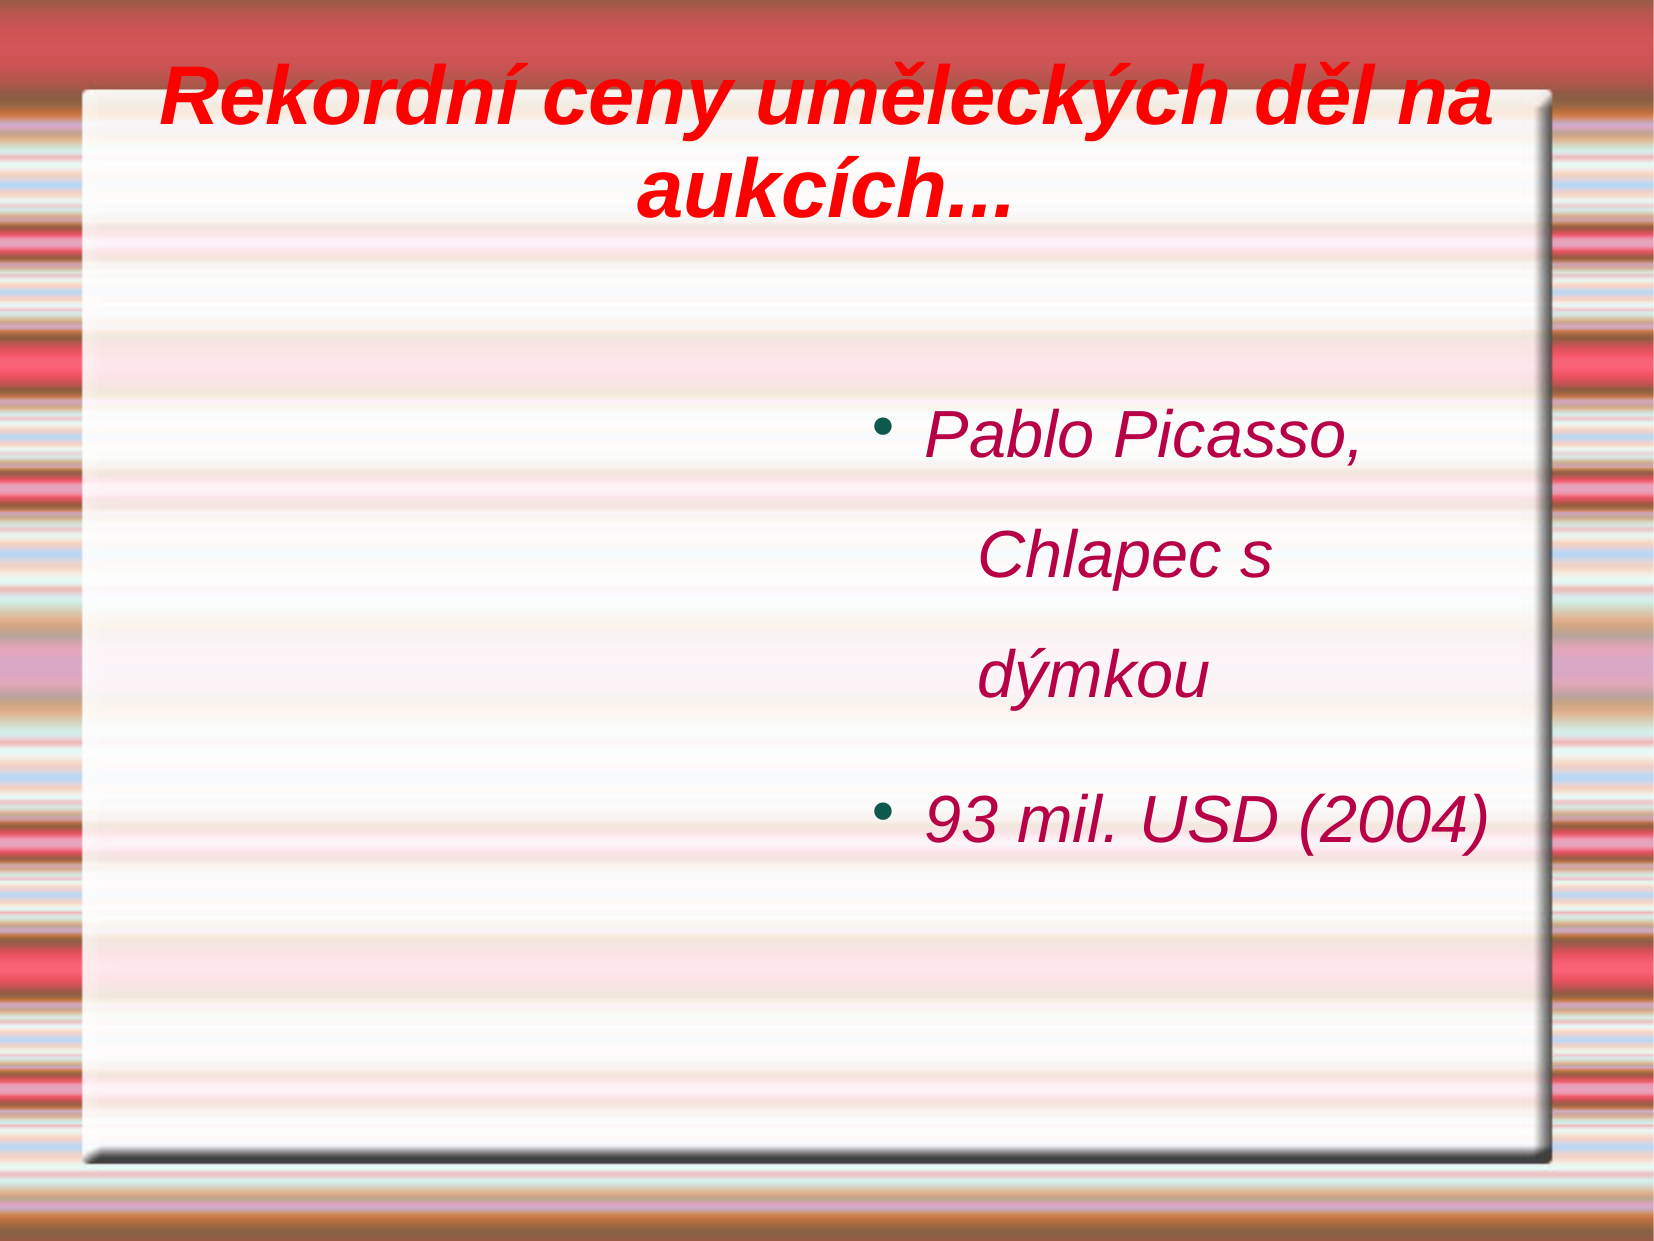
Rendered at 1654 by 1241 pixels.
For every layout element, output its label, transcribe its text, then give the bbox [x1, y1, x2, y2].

picture [0, 0, 1654, 1241]
title Rekordní ceny uměleckých děl na aukcích... [121, 92, 1534, 298]
list Pablo Picasso, Chlapec s dýmkou 93 mil. USD (2004)‏ [845, 344, 1535, 1112]
